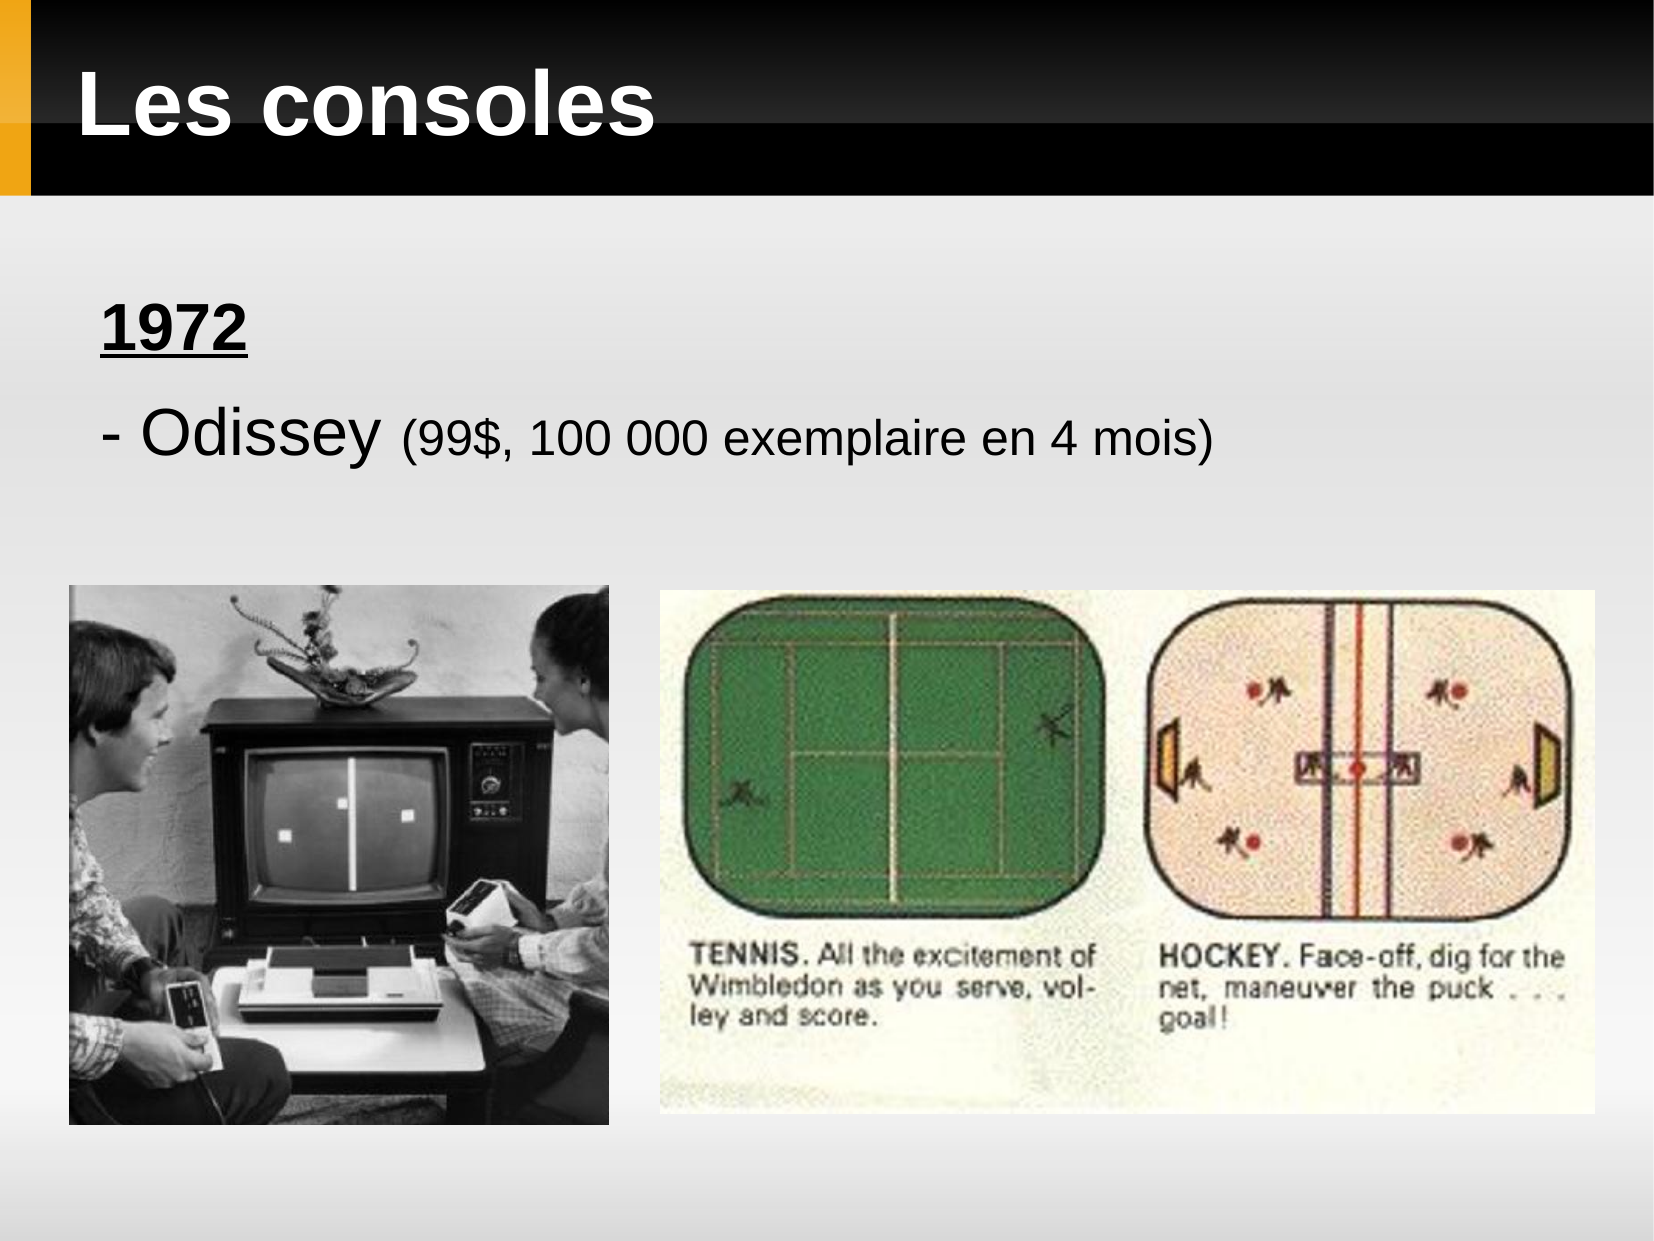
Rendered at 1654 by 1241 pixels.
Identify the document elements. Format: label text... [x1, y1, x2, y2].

list 1972 - Odissey (99$, 100 000 exemplaire en 4 mois) [82, 290, 1571, 1094]
title Les consoles [76, 7, 1565, 200]
picture [0, 0, 1654, 1241]
